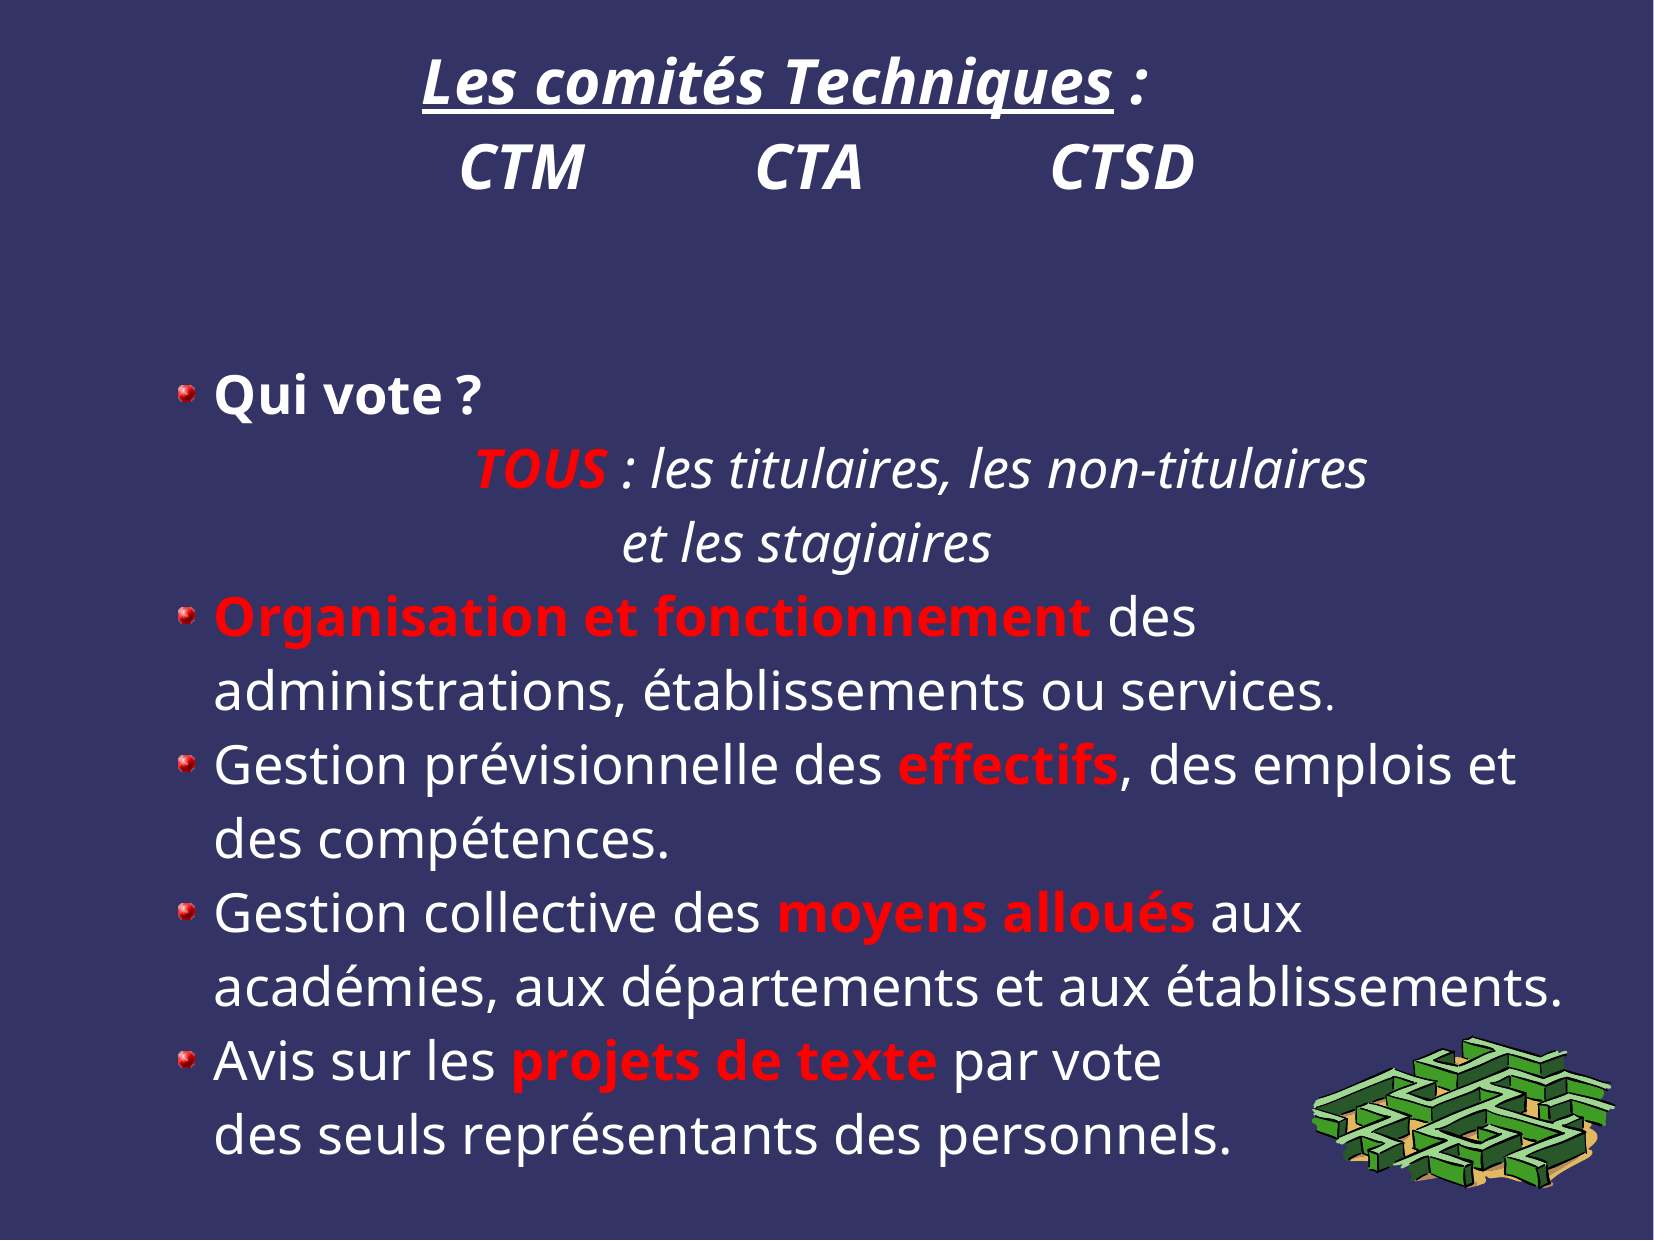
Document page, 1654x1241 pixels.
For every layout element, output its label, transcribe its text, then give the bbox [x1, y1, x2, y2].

title Les comités Techniques : CTM CTA CTSD [121, 19, 1534, 227]
subtitle Qui vote ? TOUS : les titulaires, les non-titulaires et les stagiaires Organisation et fonctionnement des administrations, établissements ou services. Gestion prévisionnelle des effectifs, des emplois et des compétences. Gestion collective des moyens alloués aux académies, aux départements et aux établissements. Avis sur les projets de texte par vote des seuls représentants des personnels. [178, 332, 1570, 1179]
